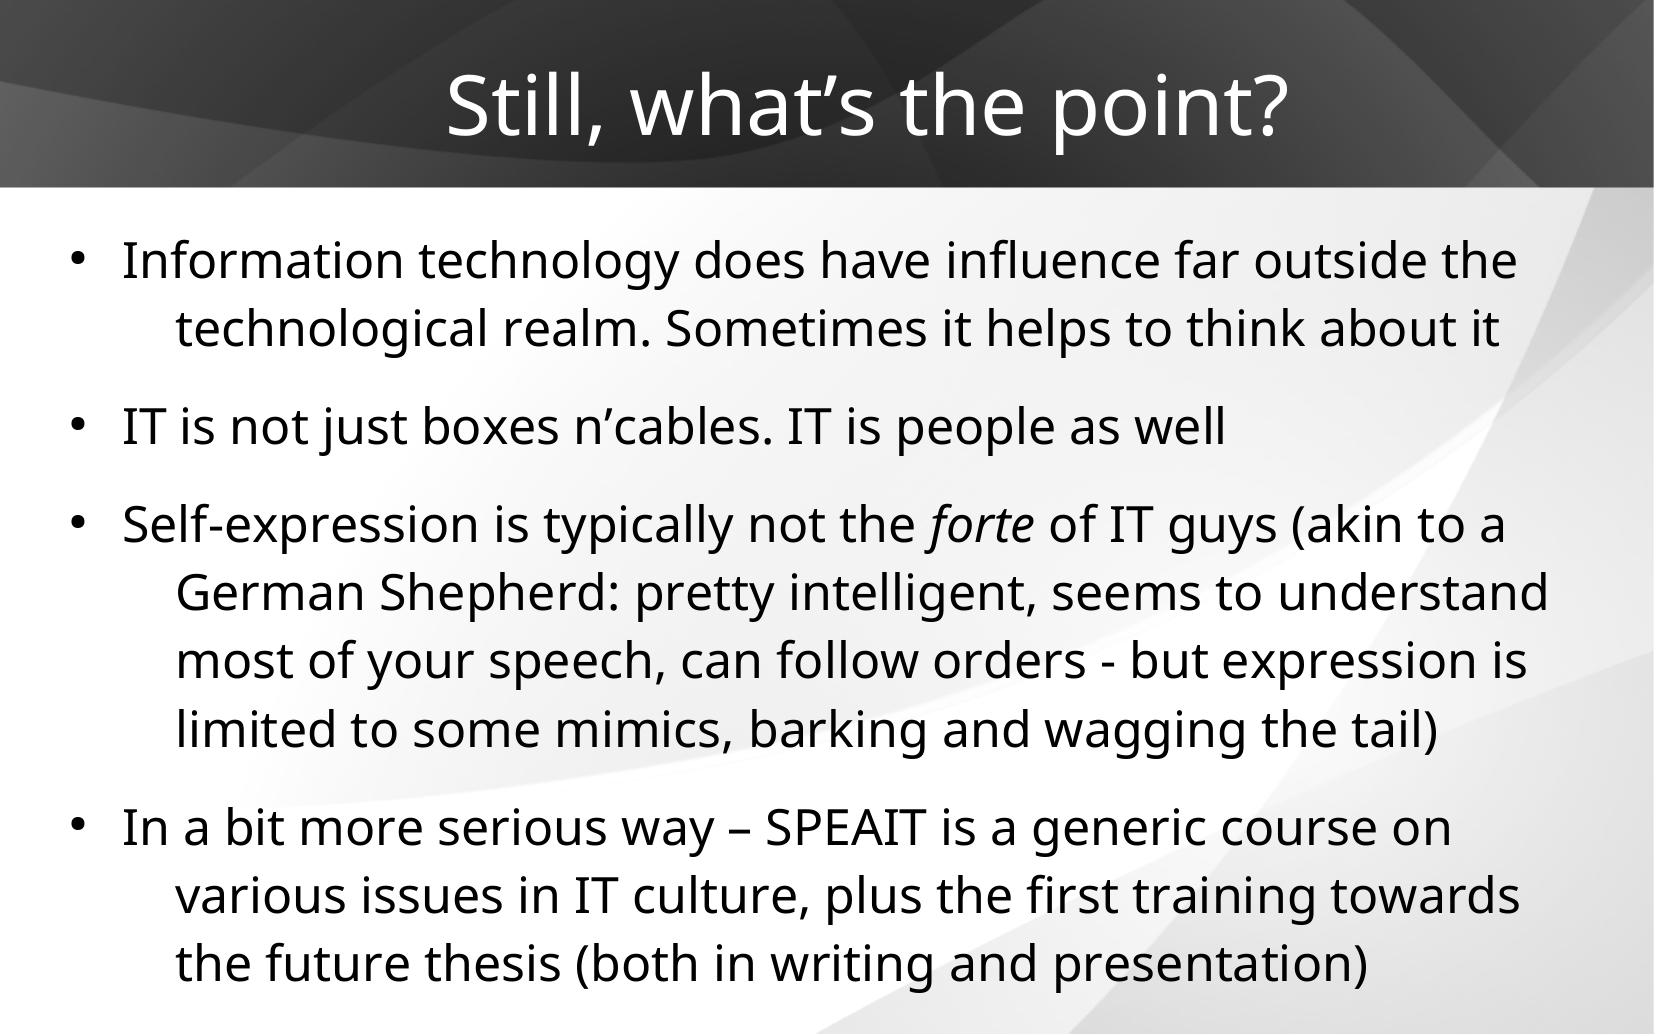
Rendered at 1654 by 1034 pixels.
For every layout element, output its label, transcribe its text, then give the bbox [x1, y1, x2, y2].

title Still, what’s the point? [124, 0, 1613, 208]
list Information technology does have influence far outside the technological realm. Sometimes it helps to think about it IT is not just boxes n’cables. IT is people as well Self-expression is typically not the forte of IT guys (akin to a German Shepherd: pretty intelligent, seems to understand most of your speech, can follow orders - but expression is limited to some mimics, barking and wagging the tail) In a bit more serious way – SPEAIT is a generic course on various issues in IT culture, plus the first training towards the future thesis (both in writing and presentation) [33, 225, 1613, 1034]
picture [0, 0, 1654, 1034]
